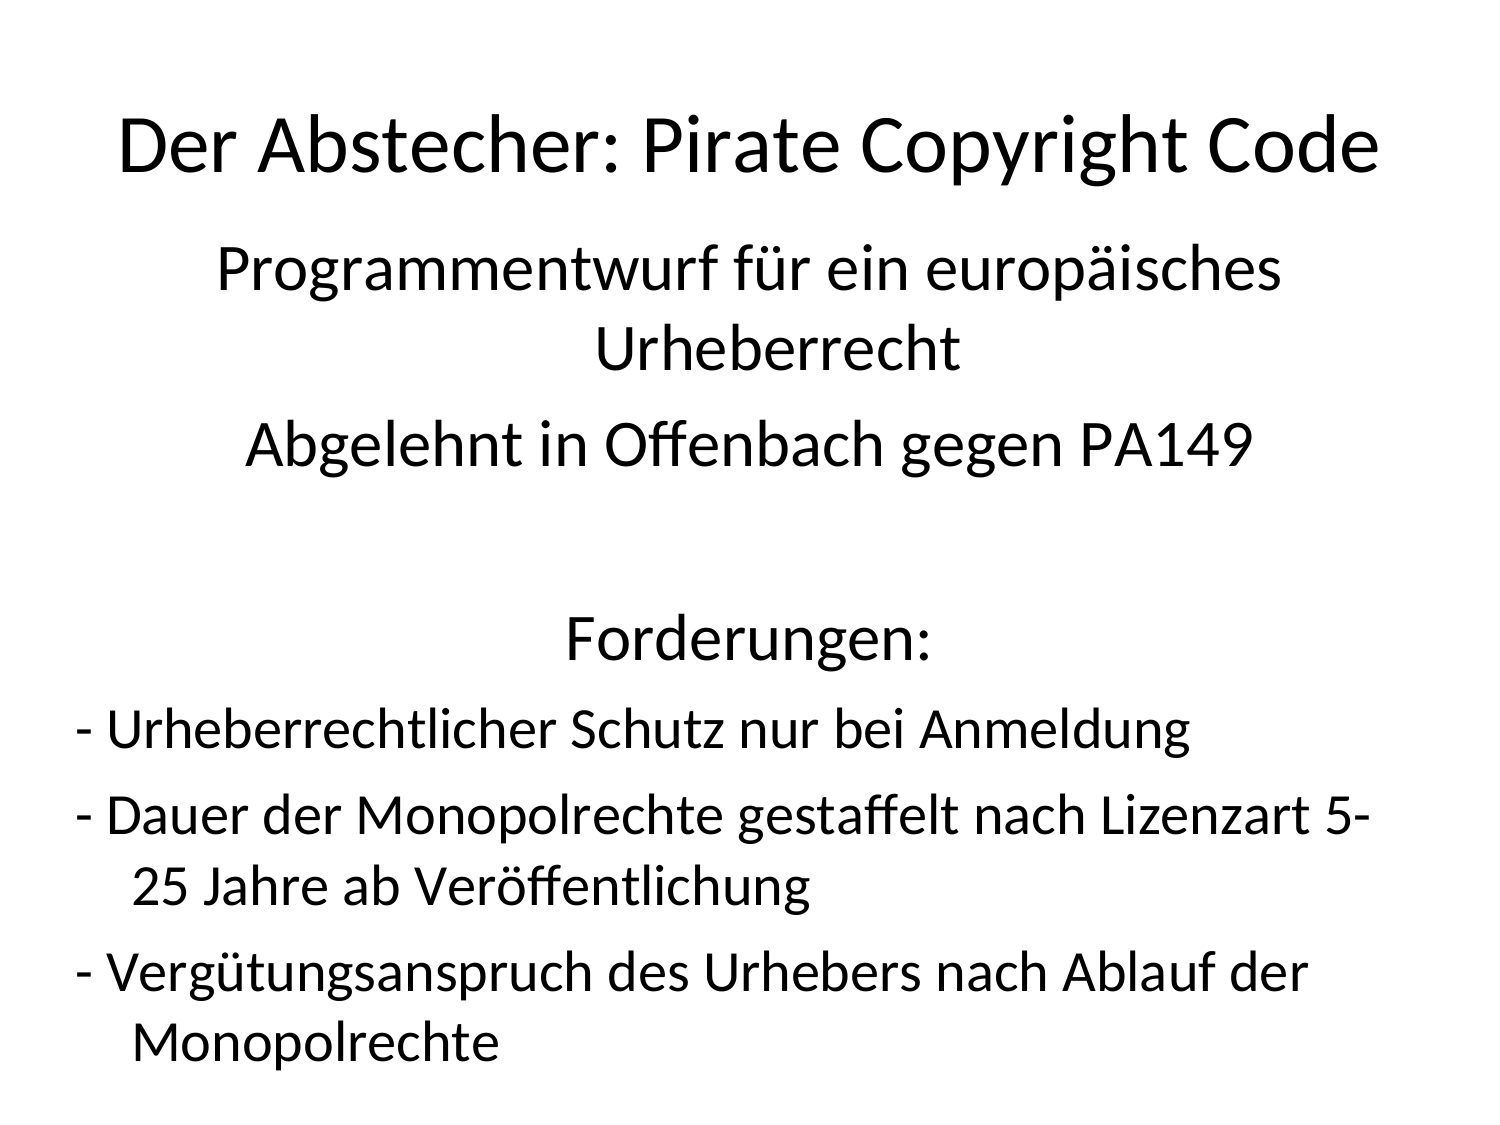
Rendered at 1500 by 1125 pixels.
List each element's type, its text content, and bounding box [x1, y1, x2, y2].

title Der Abstecher: Pirate Copyright Code [75, 20, 1425, 223]
subtitle Programmentwurf für ein europäisches Urheberrecht Abgelehnt in Offenbach gegen PA149 Forderungen: - Urheberrechtlicher Schutz nur bei Anmeldung - Dauer der Monopolrechte gestaffelt nach Lizenzart 5-25 Jahre ab Veröffentlichung - Vergütungsanspruch des Urhebers nach Ablauf der Monopolrechte [75, 223, 1425, 1074]
